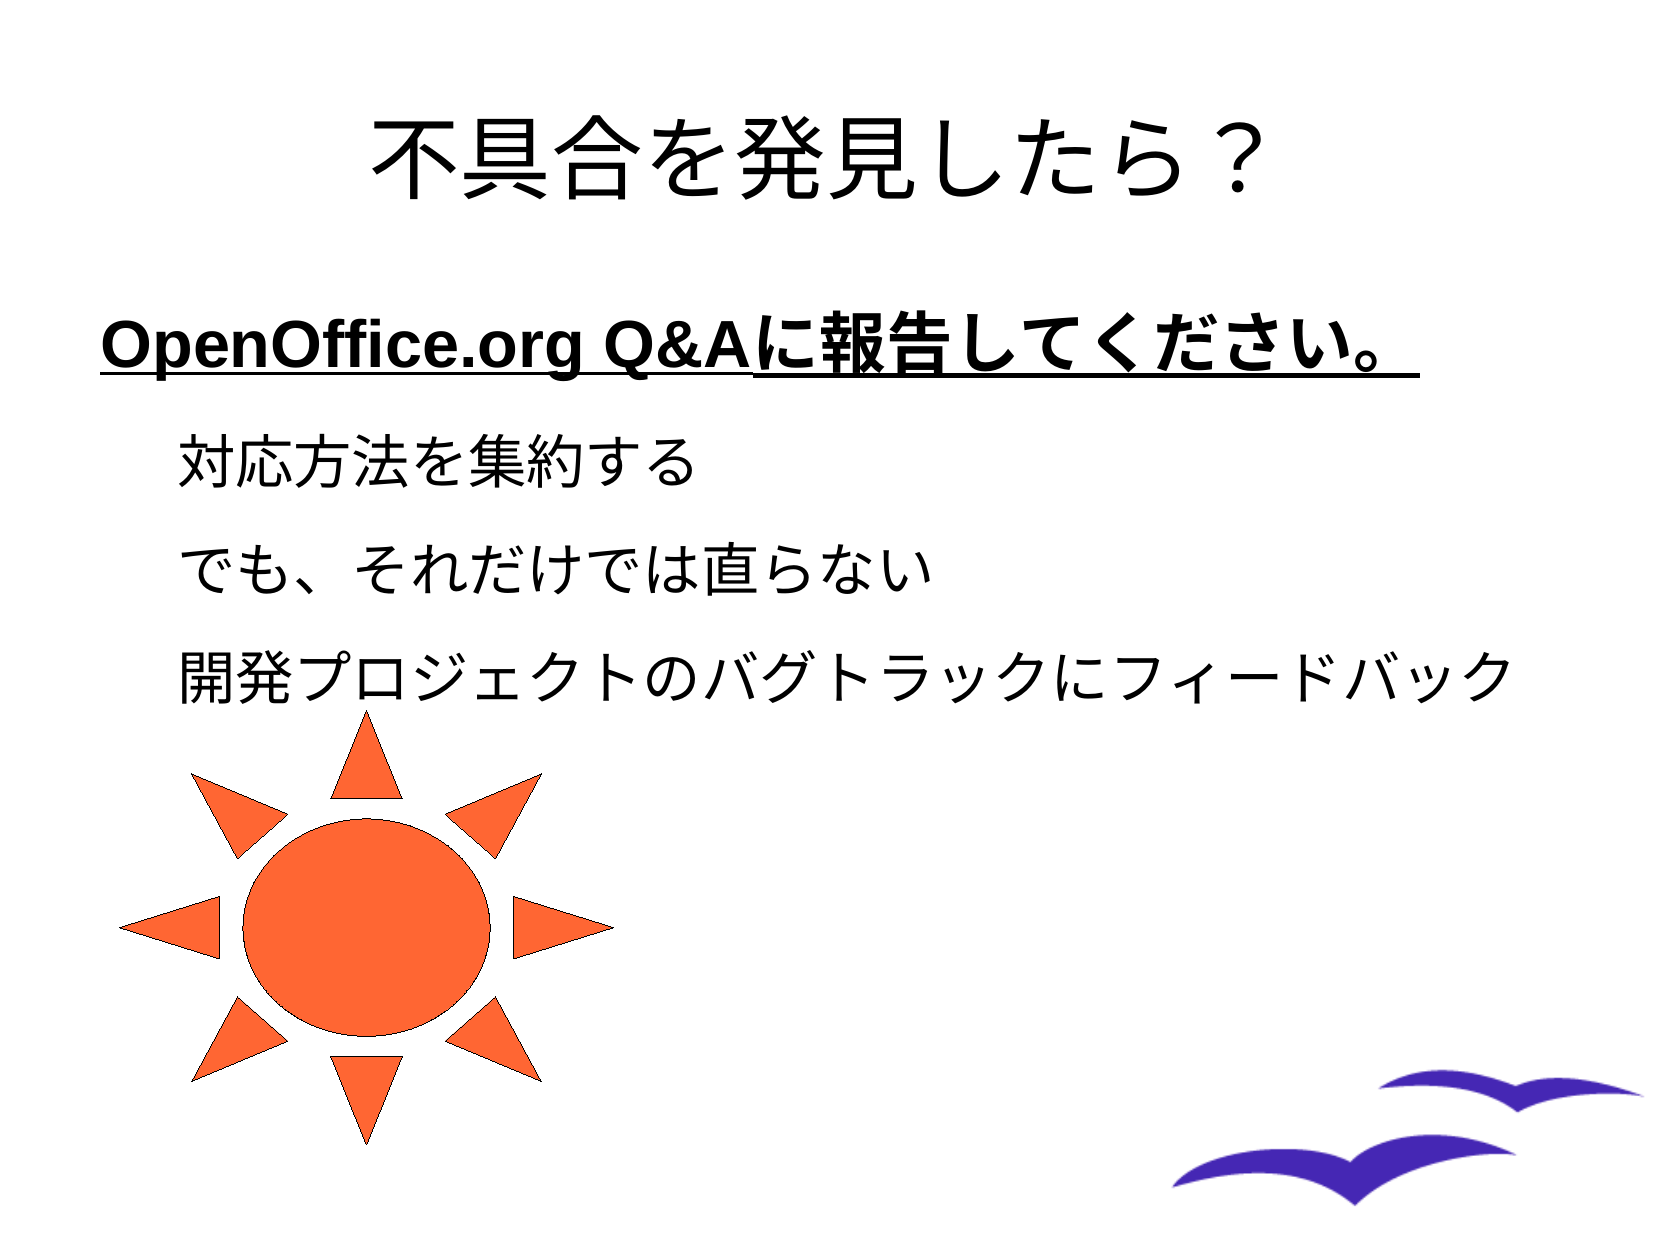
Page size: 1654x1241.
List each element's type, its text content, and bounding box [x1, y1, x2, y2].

text_box [330, 710, 403, 799]
text_box [242, 818, 491, 1037]
text_box [119, 896, 220, 959]
text_box [445, 773, 542, 859]
picture [1167, 1062, 1654, 1211]
title 不具合を発見したら？ [82, 56, 1571, 250]
text_box [513, 896, 614, 959]
text_box [445, 996, 542, 1082]
list OpenOffice.org Q&Aに報告してください。 対応方法を集約する でも、それだけでは直らない 開発プロジェクトのバグトラックにフィードバック [82, 290, 1571, 1094]
text_box [191, 996, 288, 1082]
text_box [330, 1056, 403, 1145]
text_box [191, 773, 288, 859]
